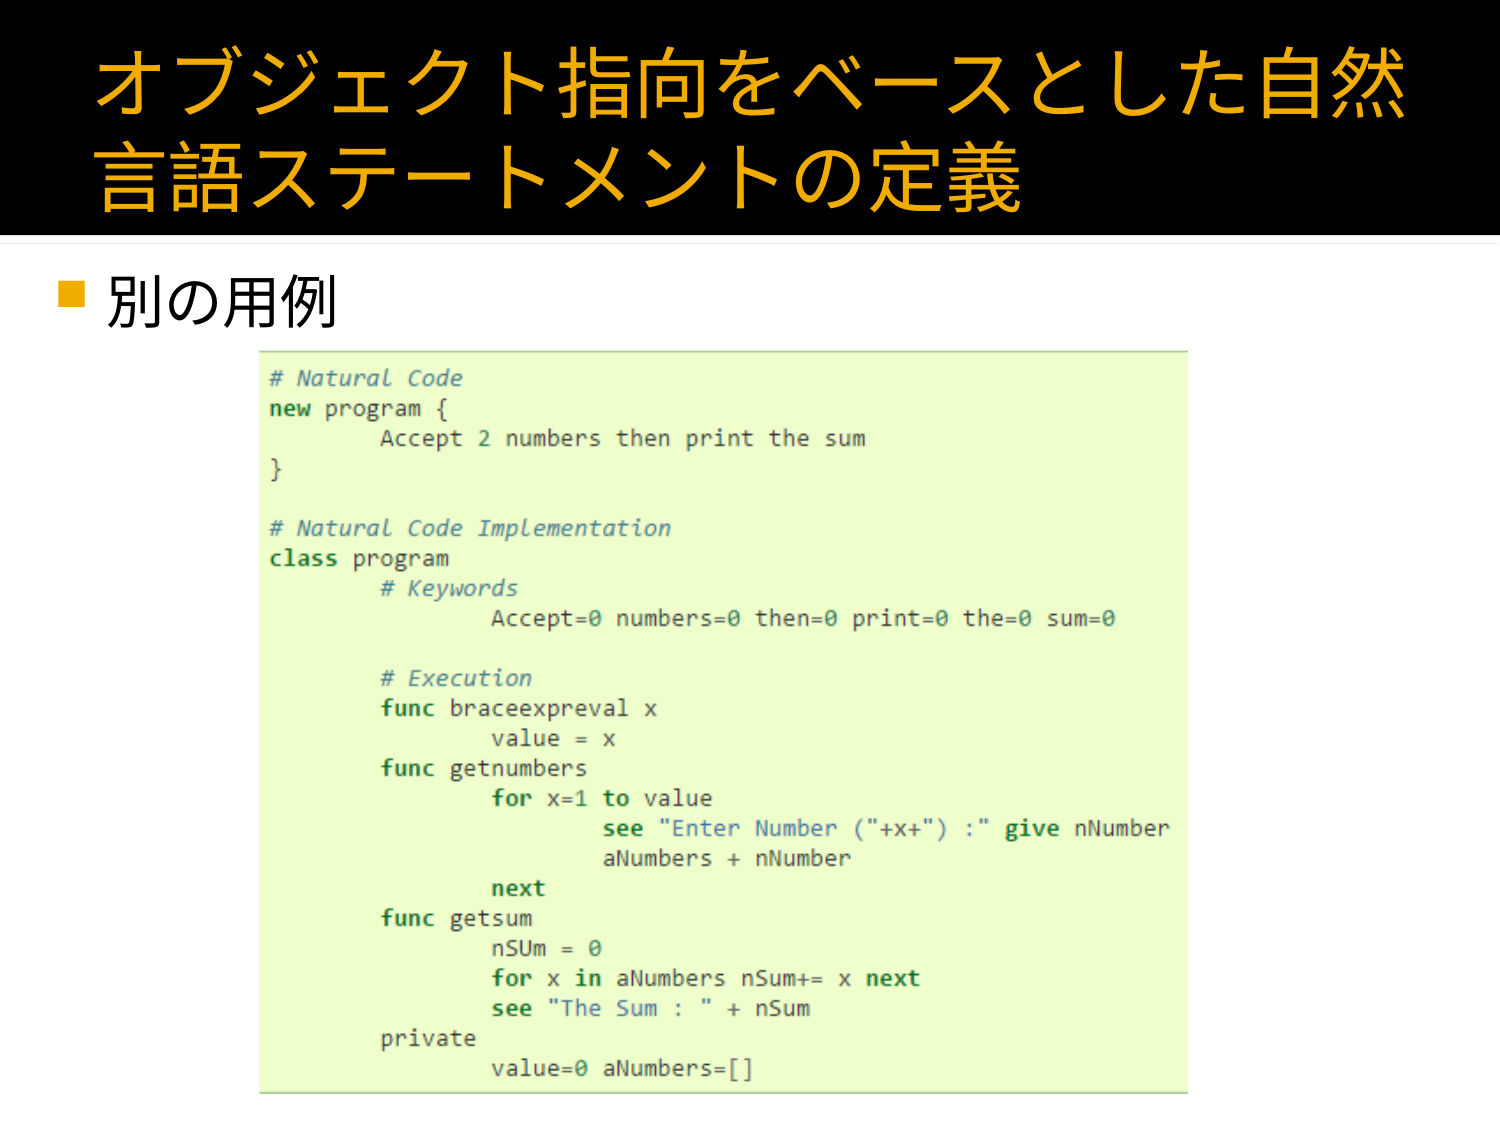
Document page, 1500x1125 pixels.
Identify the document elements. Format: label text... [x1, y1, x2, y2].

title オブジェクト指向をベースとした自然言語ステートメントの定義 [75, 25, 1425, 231]
list 別の用例 [24, 249, 1463, 1050]
picture [249, 337, 1188, 1094]
